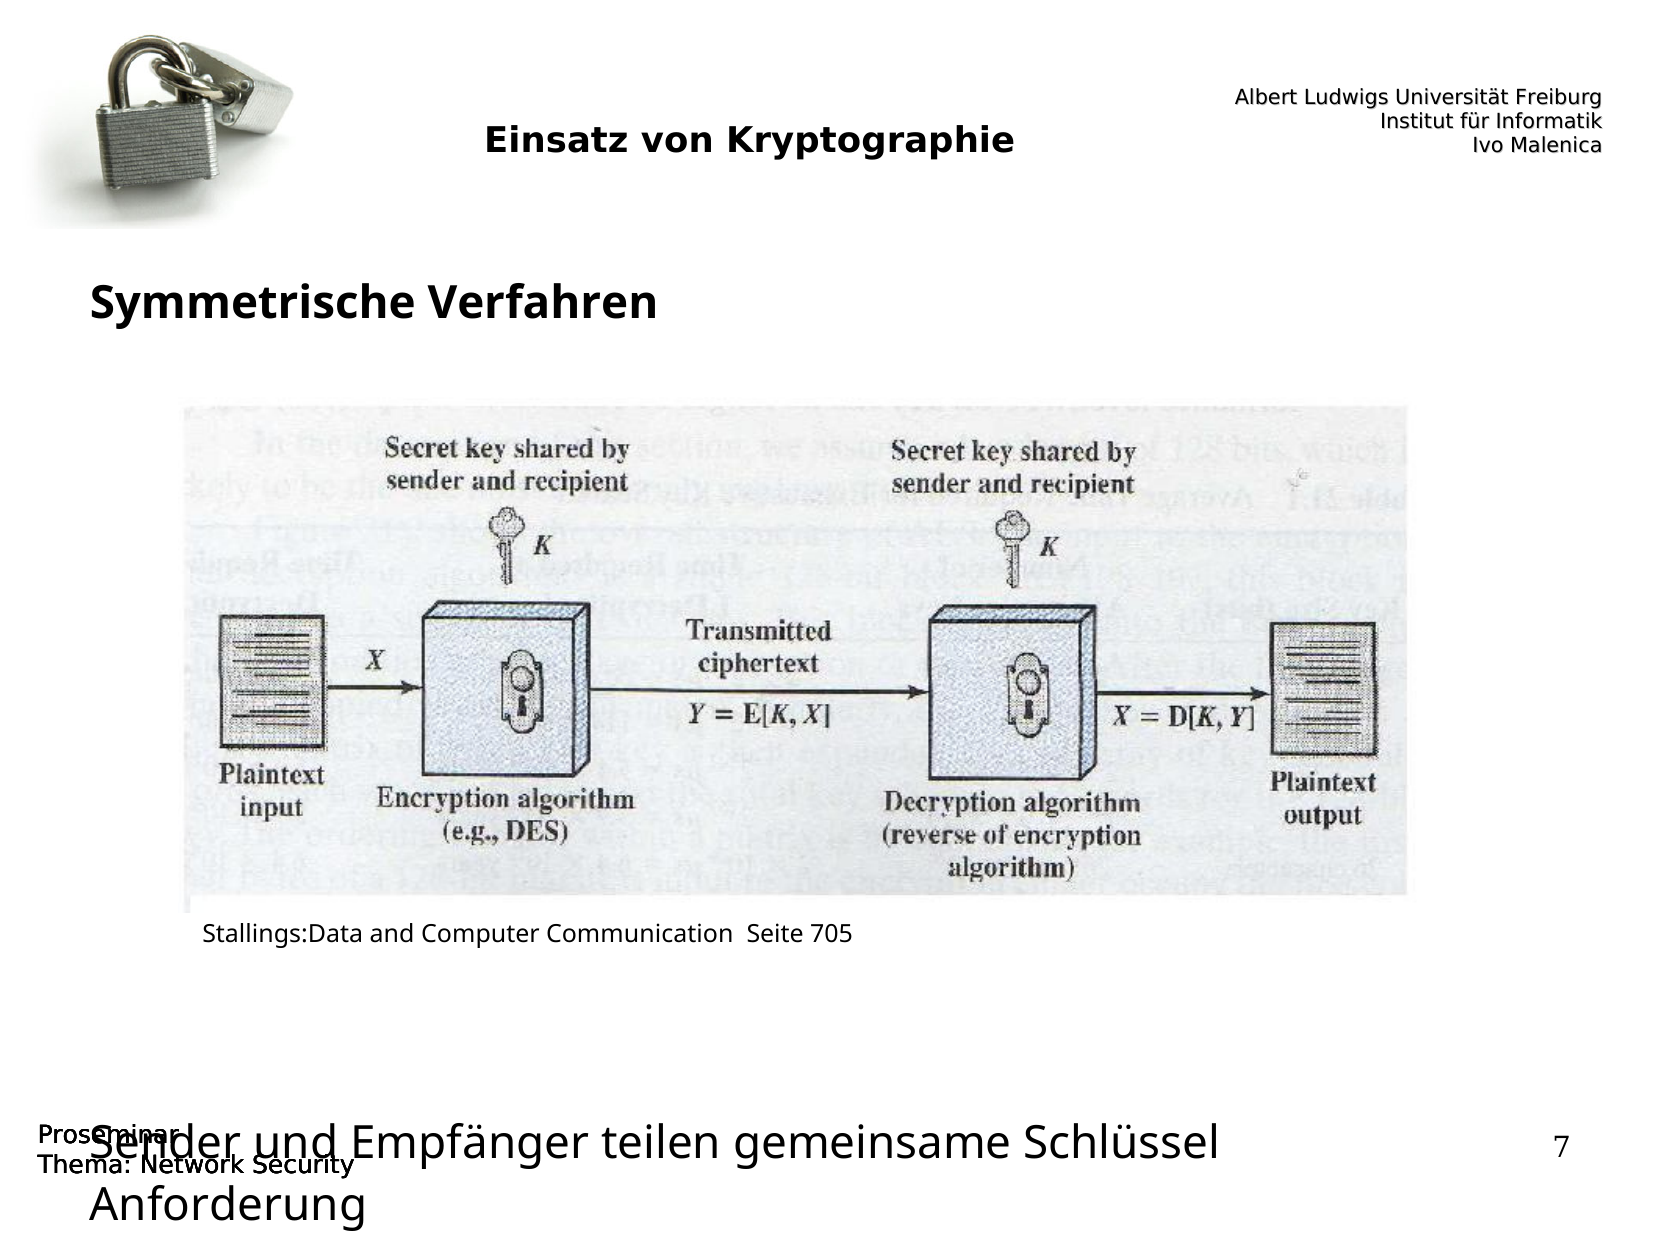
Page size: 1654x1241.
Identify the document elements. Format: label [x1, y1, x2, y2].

picture [20, 23, 321, 229]
picture [178, 327, 1426, 913]
